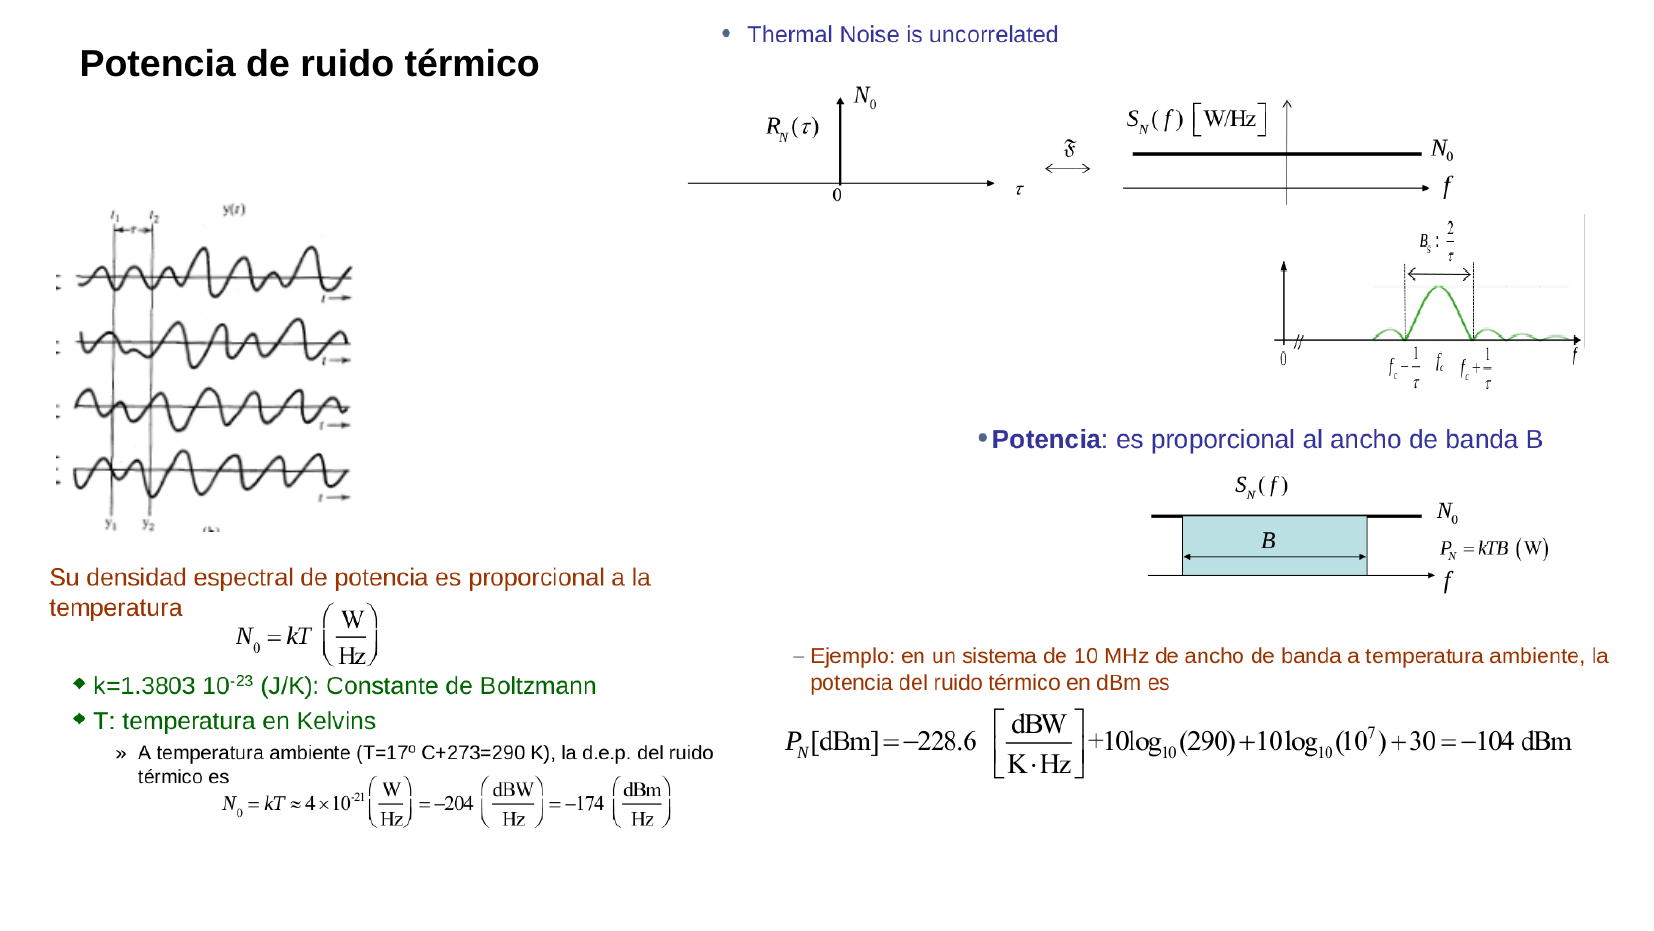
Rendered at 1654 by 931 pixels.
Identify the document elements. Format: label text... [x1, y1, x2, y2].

picture [673, 11, 1585, 402]
picture [56, 186, 367, 532]
text_box Potencia de ruido térmico [64, 35, 556, 135]
picture [970, 421, 1583, 603]
picture [42, 555, 756, 832]
picture [758, 633, 1630, 804]
